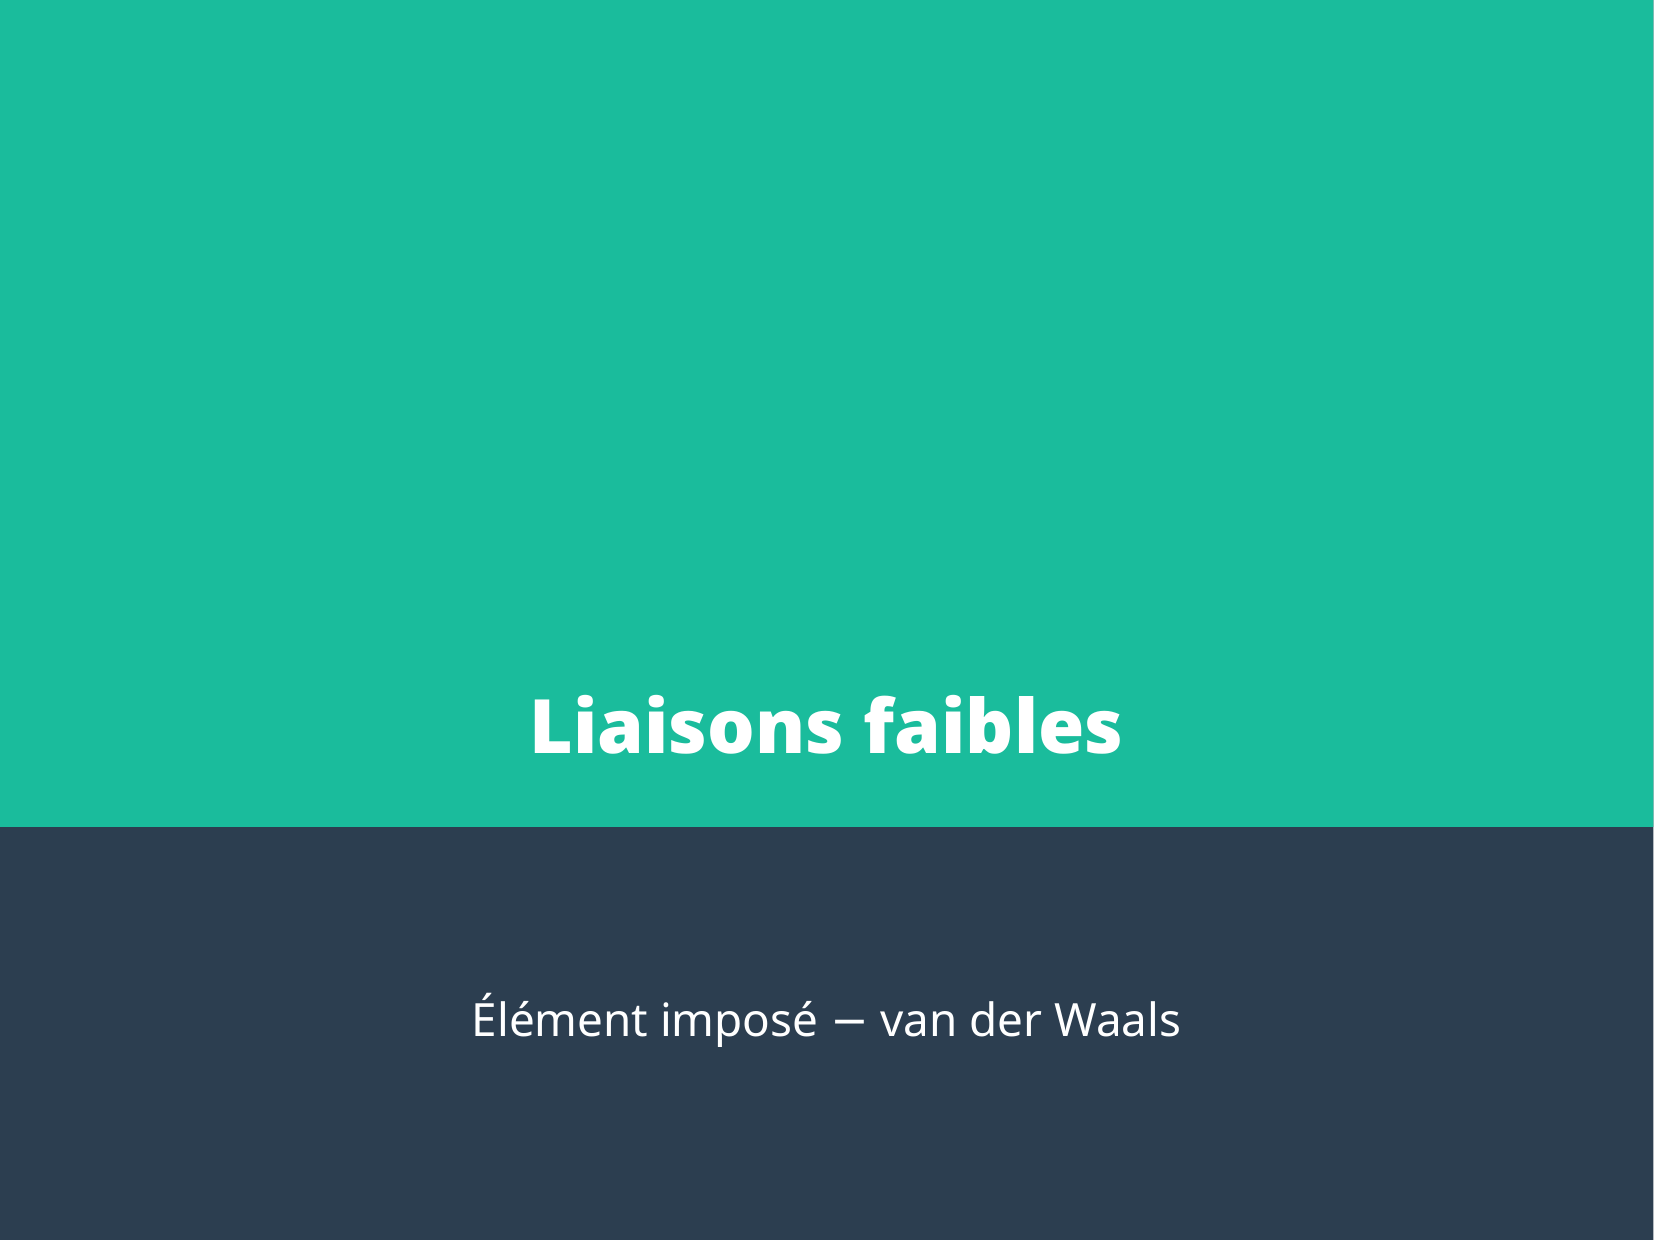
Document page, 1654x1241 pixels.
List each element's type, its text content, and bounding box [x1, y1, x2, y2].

subtitle Élément imposé − van der Waals [59, 856, 1595, 1182]
title Liaisons faibles [59, 620, 1595, 778]
